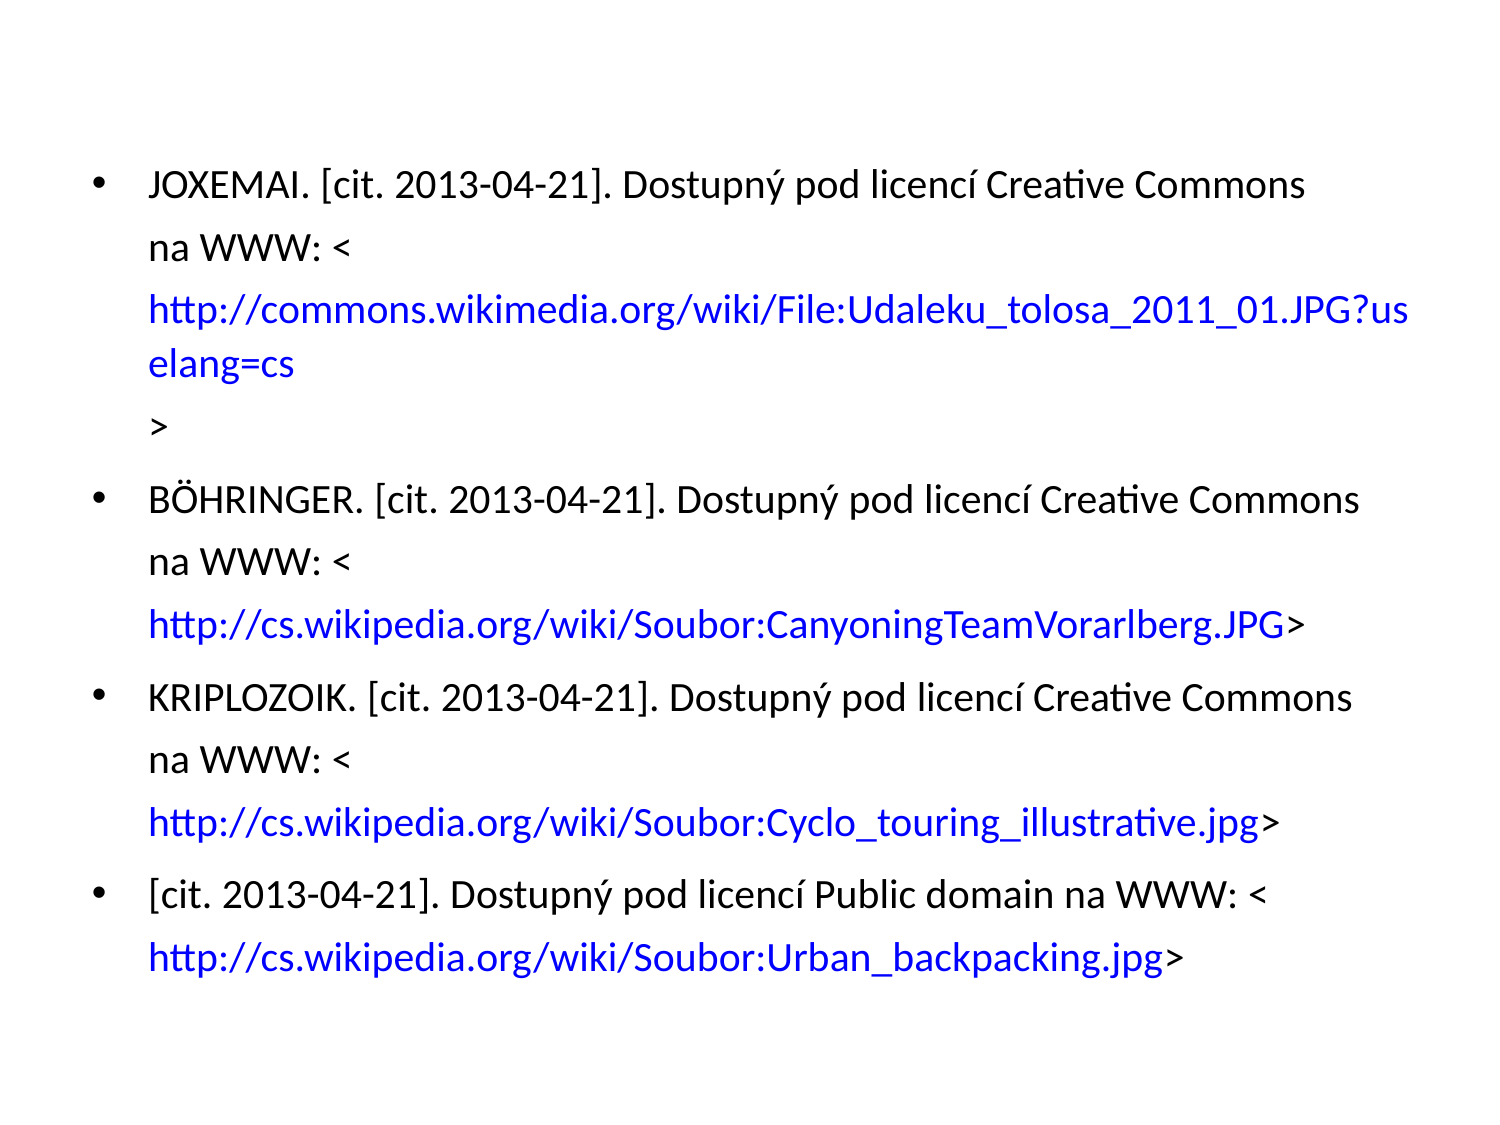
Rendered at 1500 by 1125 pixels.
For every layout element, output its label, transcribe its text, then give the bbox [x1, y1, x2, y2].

list JOXEMAI. [cit. 2013-04-21]. Dostupný pod licencí Creative Commons na WWW: <http://commons.wikimedia.org/wiki/File:Udaleku_tolosa_2011_01.JPG?uselang=cs> BÖHRINGER. [cit. 2013-04-21]. Dostupný pod licencí Creative Commons na WWW: <http://cs.wikipedia.org/wiki/Soubor:CanyoningTeamVorarlberg.JPG> KRIPLOZOIK. [cit. 2013-04-21]. Dostupný pod licencí Creative Commons na WWW: <http://cs.wikipedia.org/wiki/Soubor:Cyclo_touring_illustrative.jpg> [cit. 2013-04-21]. Dostupný pod licencí Public domain na WWW: <http://cs.wikipedia.org/wiki/Soubor:Urban_backpacking.jpg> [76, 137, 1427, 1010]
